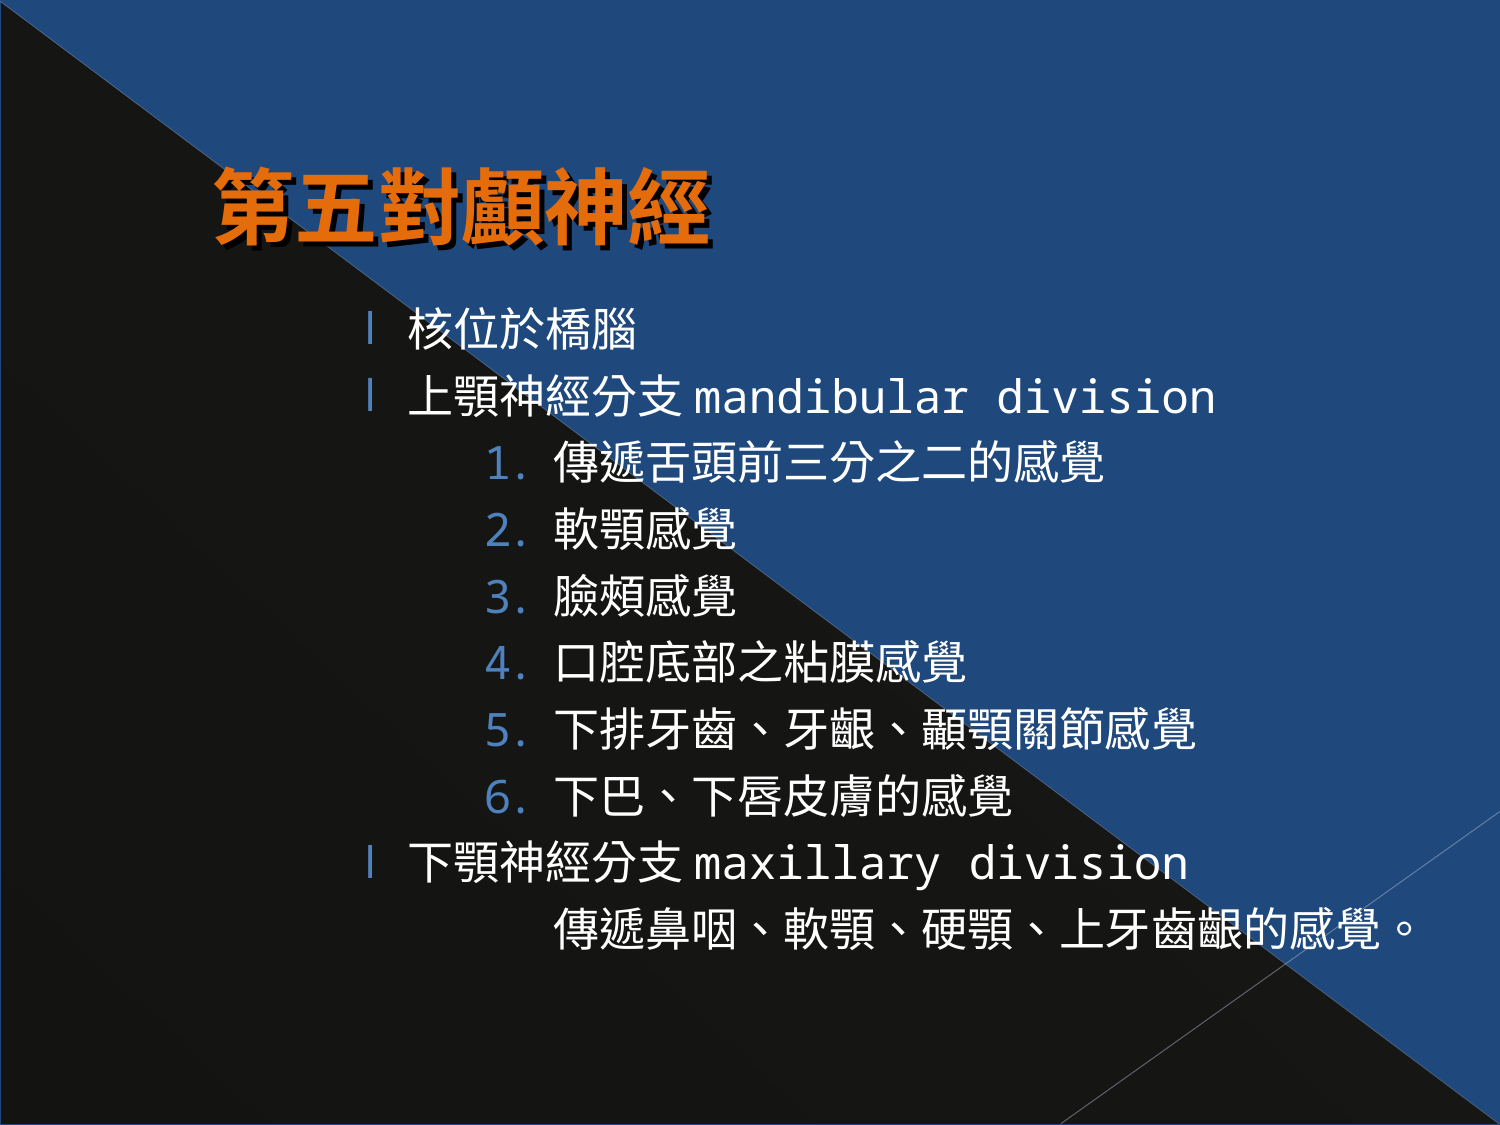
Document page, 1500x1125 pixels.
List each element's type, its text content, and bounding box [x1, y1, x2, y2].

list 核位於橋腦 上顎神經分支mandibular division 傳遞舌頭前三分之二的感覺 軟顎感覺 臉頰感覺 口腔底部之粘膜感覺 下排牙齒、牙齦、顳顎關節感覺 下巴、下唇皮膚的感覺 下顎神經分支maxillary division 傳遞鼻咽、軟顎、硬顎、上牙齒齦的感覺。 [187, 292, 1407, 1020]
title 第五對顱神經 [117, 128, 1468, 282]
